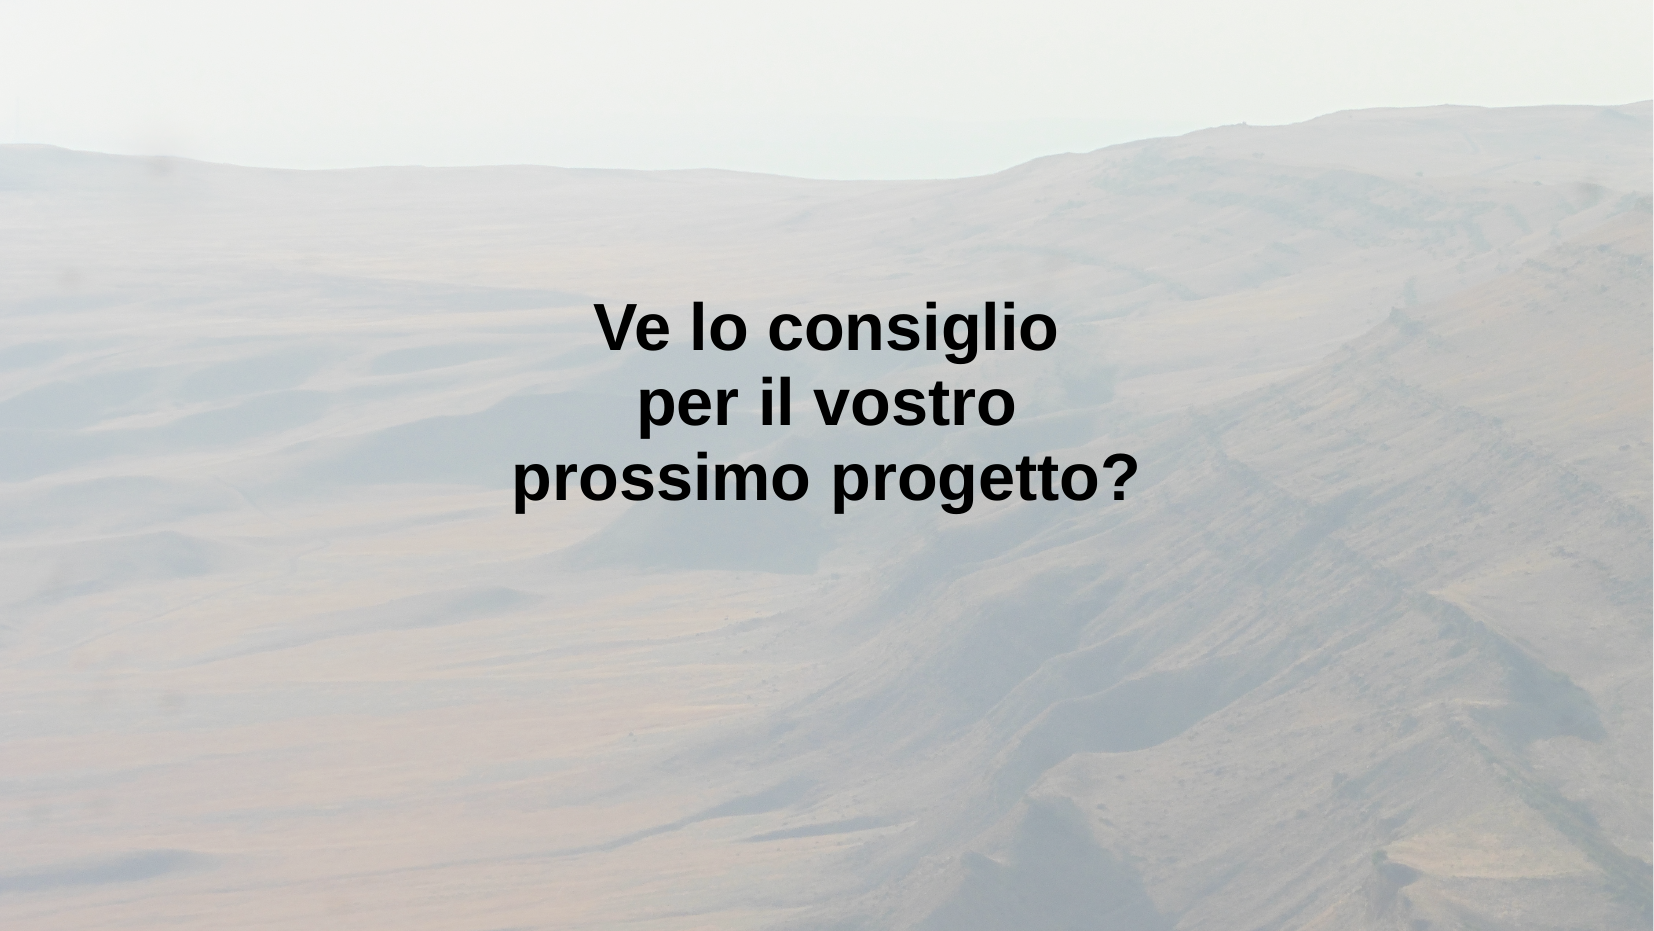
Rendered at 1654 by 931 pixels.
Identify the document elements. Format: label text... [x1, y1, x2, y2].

list Ve lo consiglio per il vostro prossimo progetto? [82, 290, 1571, 931]
text_box [0, 0, 1654, 931]
